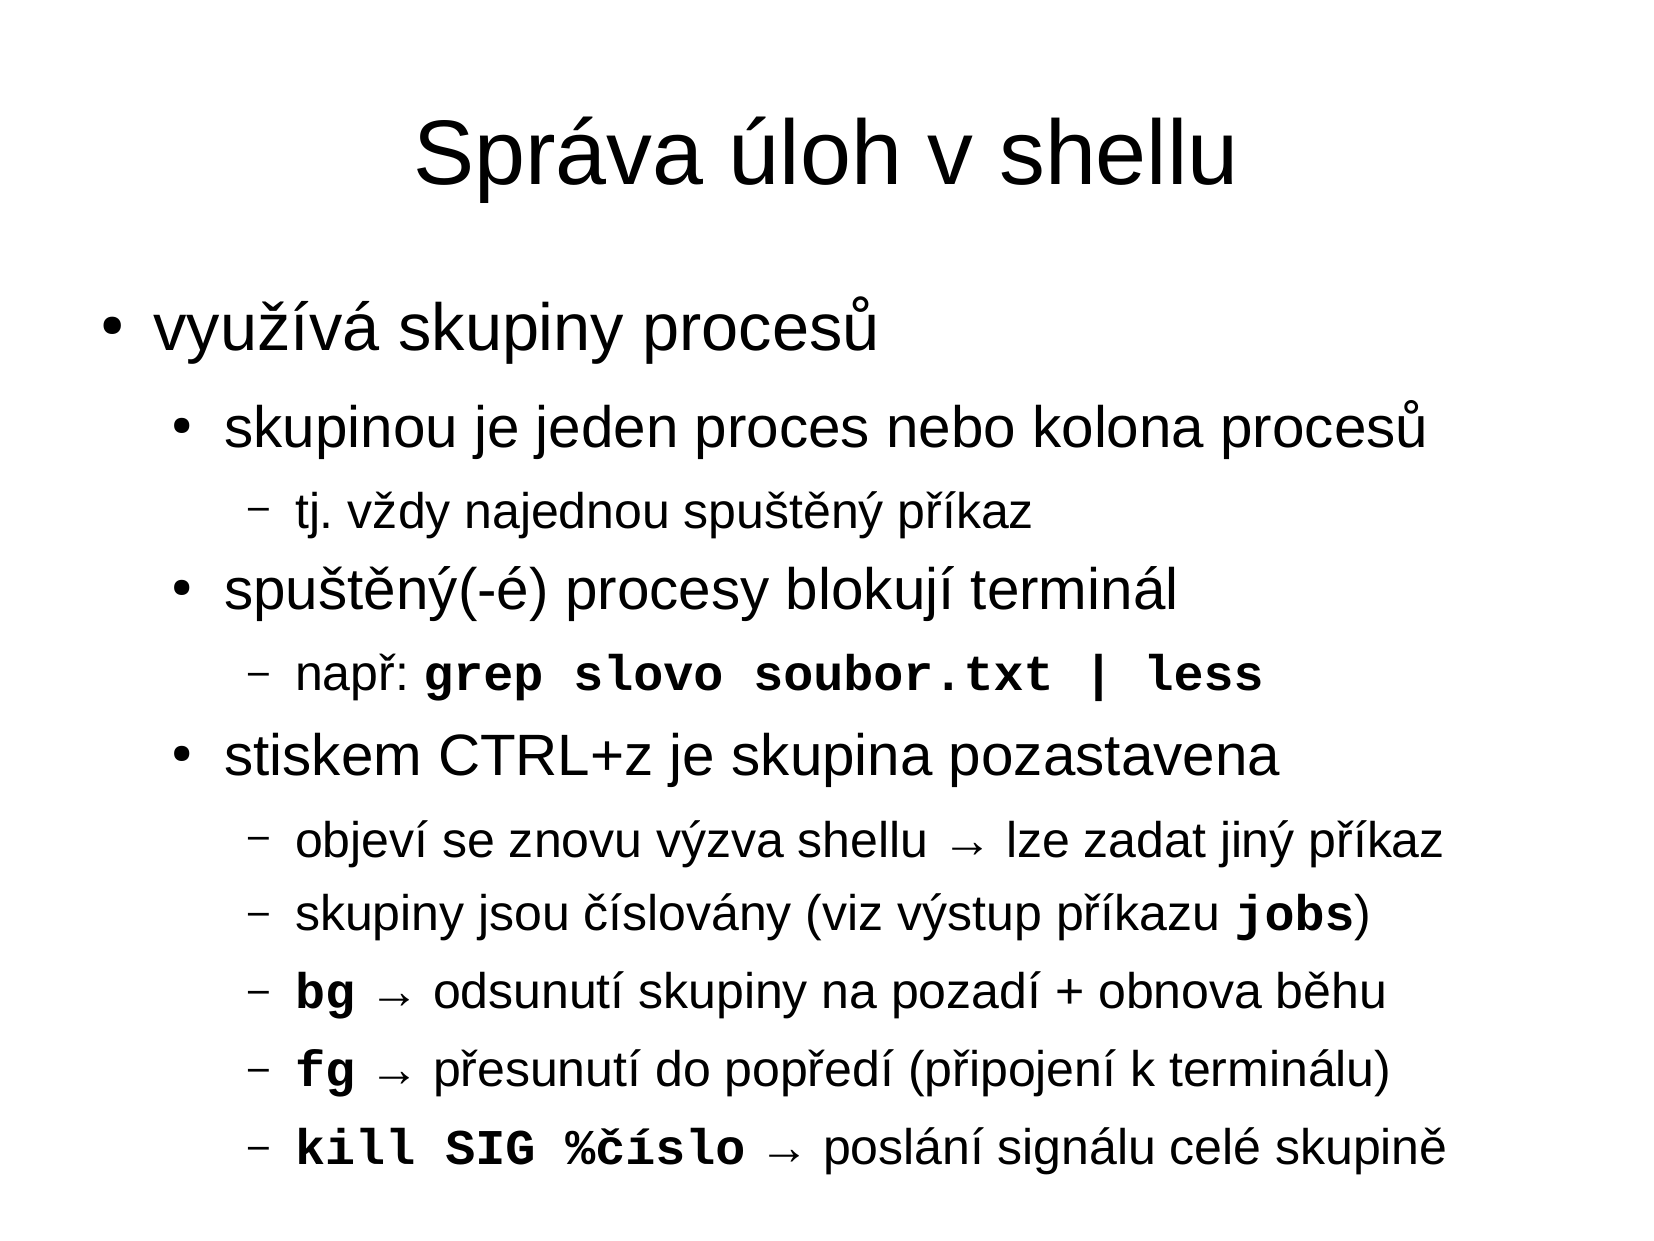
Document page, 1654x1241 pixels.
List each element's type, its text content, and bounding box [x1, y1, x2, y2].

list využívá skupiny procesů skupinou je jeden proces nebo kolona procesů tj. vždy najednou spuštěný příkaz spuštěný(-é) procesy blokují terminál např: grep slovo soubor.txt | less stiskem CTRL+z je skupina pozastavena objeví se znovu výzva shellu → lze zadat jiný příkaz skupiny jsou číslovány (viz výstup příkazu jobs) bg → odsunutí skupiny na pozadí + obnova běhu fg → přesunutí do popředí (připojení k terminálu) kill SIG %číslo → poslání signálu celé skupině [82, 290, 1571, 1180]
title Správa úloh v shellu [82, 56, 1571, 250]
